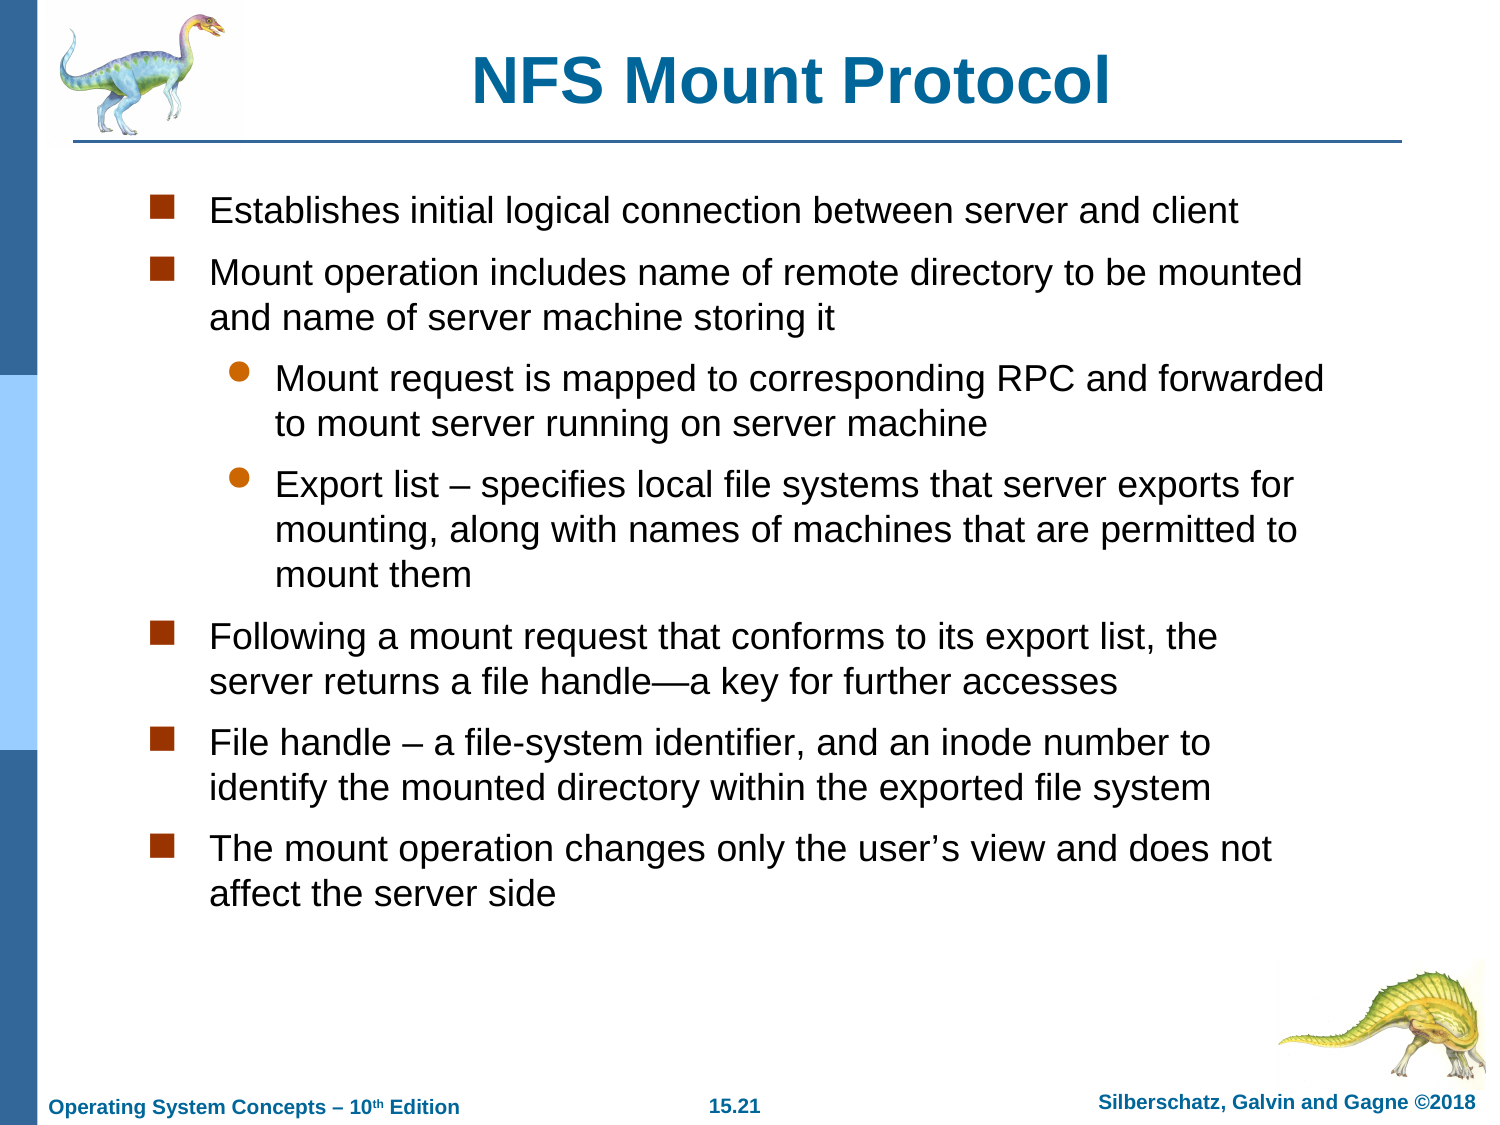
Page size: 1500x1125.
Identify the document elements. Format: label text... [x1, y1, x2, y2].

title NFS Mount Protocol [159, 29, 1425, 125]
picture [1275, 959, 1486, 1090]
list Establishes initial logical connection between server and client Mount operation includes name of remote directory to be mounted and name of server machine storing it Mount request is mapped to corresponding RPC and forwarded to mount server running on server machine Export list – specifies local file systems that server exports for mounting, along with names of machines that are permitted to mount them Following a mount request that conforms to its export list, the server returns a file handle—a key for further accesses File handle – a file-system identifier, and an inode number to identify the mounted directory within the exported file system The mount operation changes only the user’s view and does not affect the server side [137, 178, 1343, 981]
picture [46, 0, 243, 149]
picture [1415, 1094, 1423, 1099]
